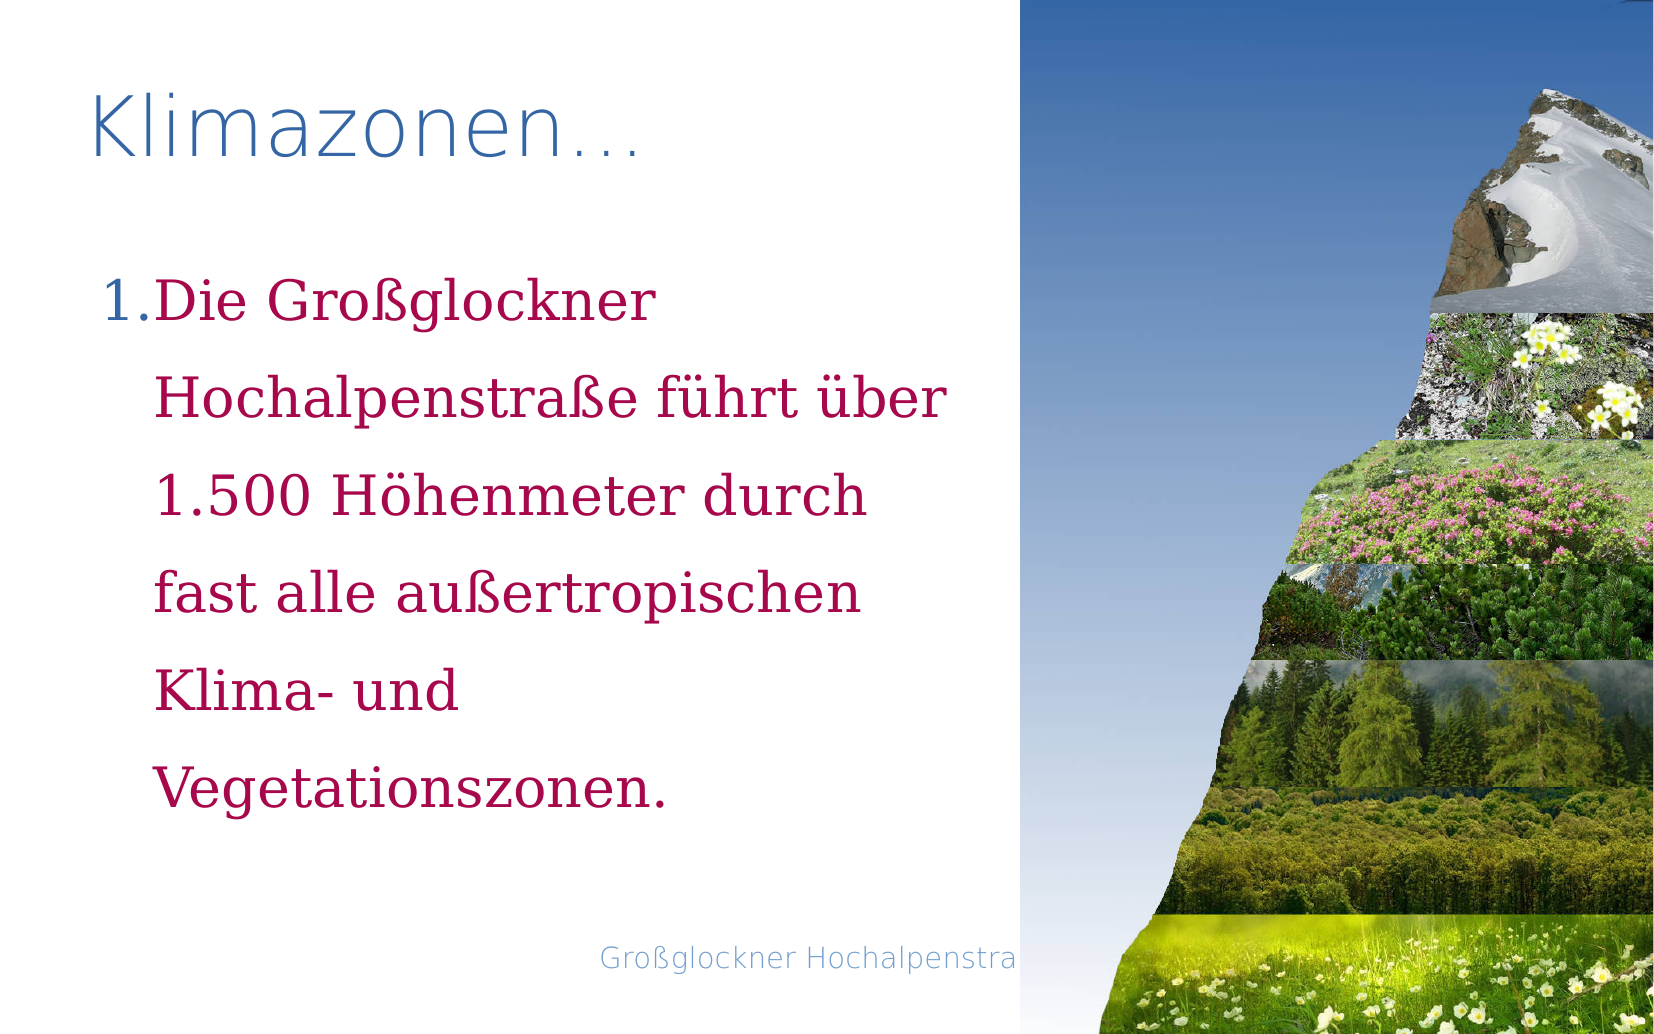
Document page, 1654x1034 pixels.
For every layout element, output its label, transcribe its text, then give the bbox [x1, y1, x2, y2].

title Klimazonen... [82, 41, 857, 214]
list Die Großglockner Hochalpenstraße führt über 1.500 Höhenmeter durch fast alle außertropischen Klima- und Vegetationszonen. [82, 236, 975, 857]
picture [1020, 0, 1654, 1034]
